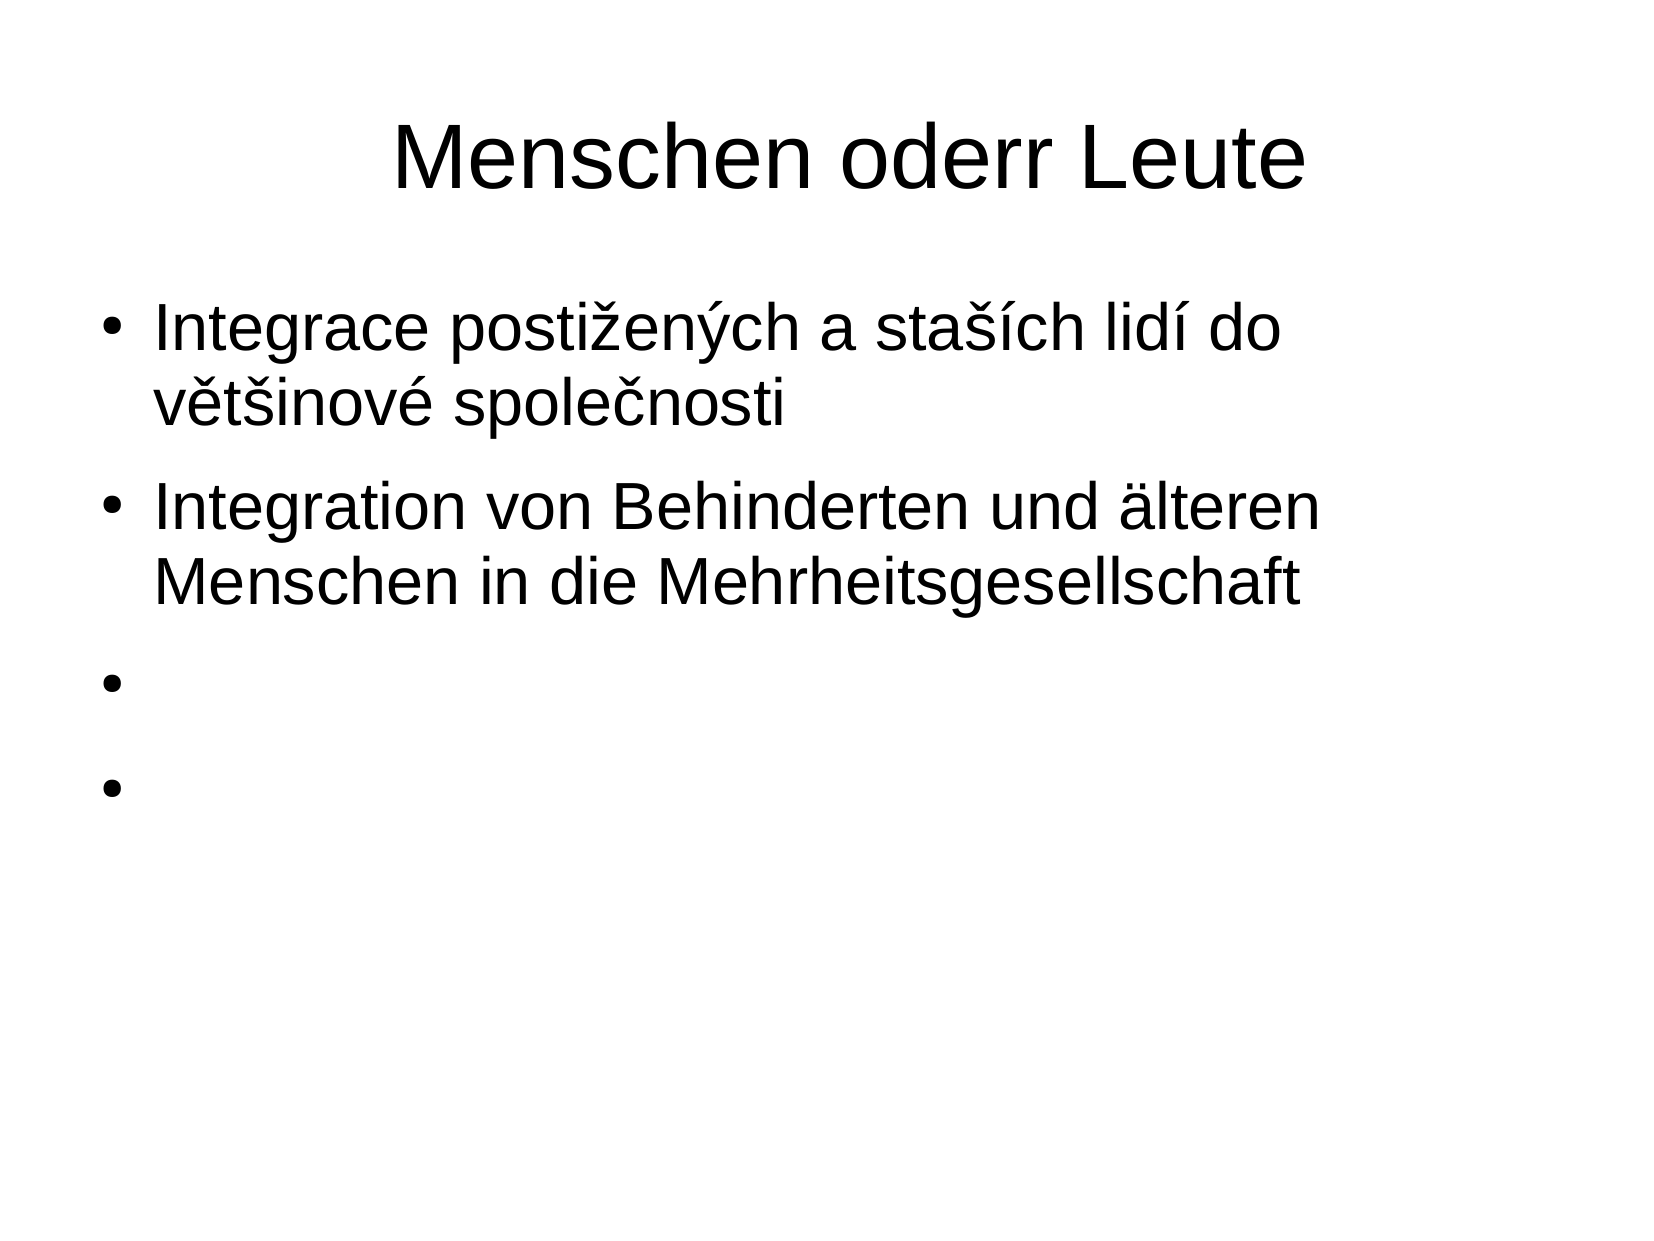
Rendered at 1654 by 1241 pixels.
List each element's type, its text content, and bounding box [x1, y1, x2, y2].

title Menschen oderr Leute [106, 52, 1595, 260]
list Integrace postižených a staších lidí do většinové společnosti Integration von Behinderten und älteren Menschen in die Mehrheitsgesellschaft [82, 290, 1571, 1010]
